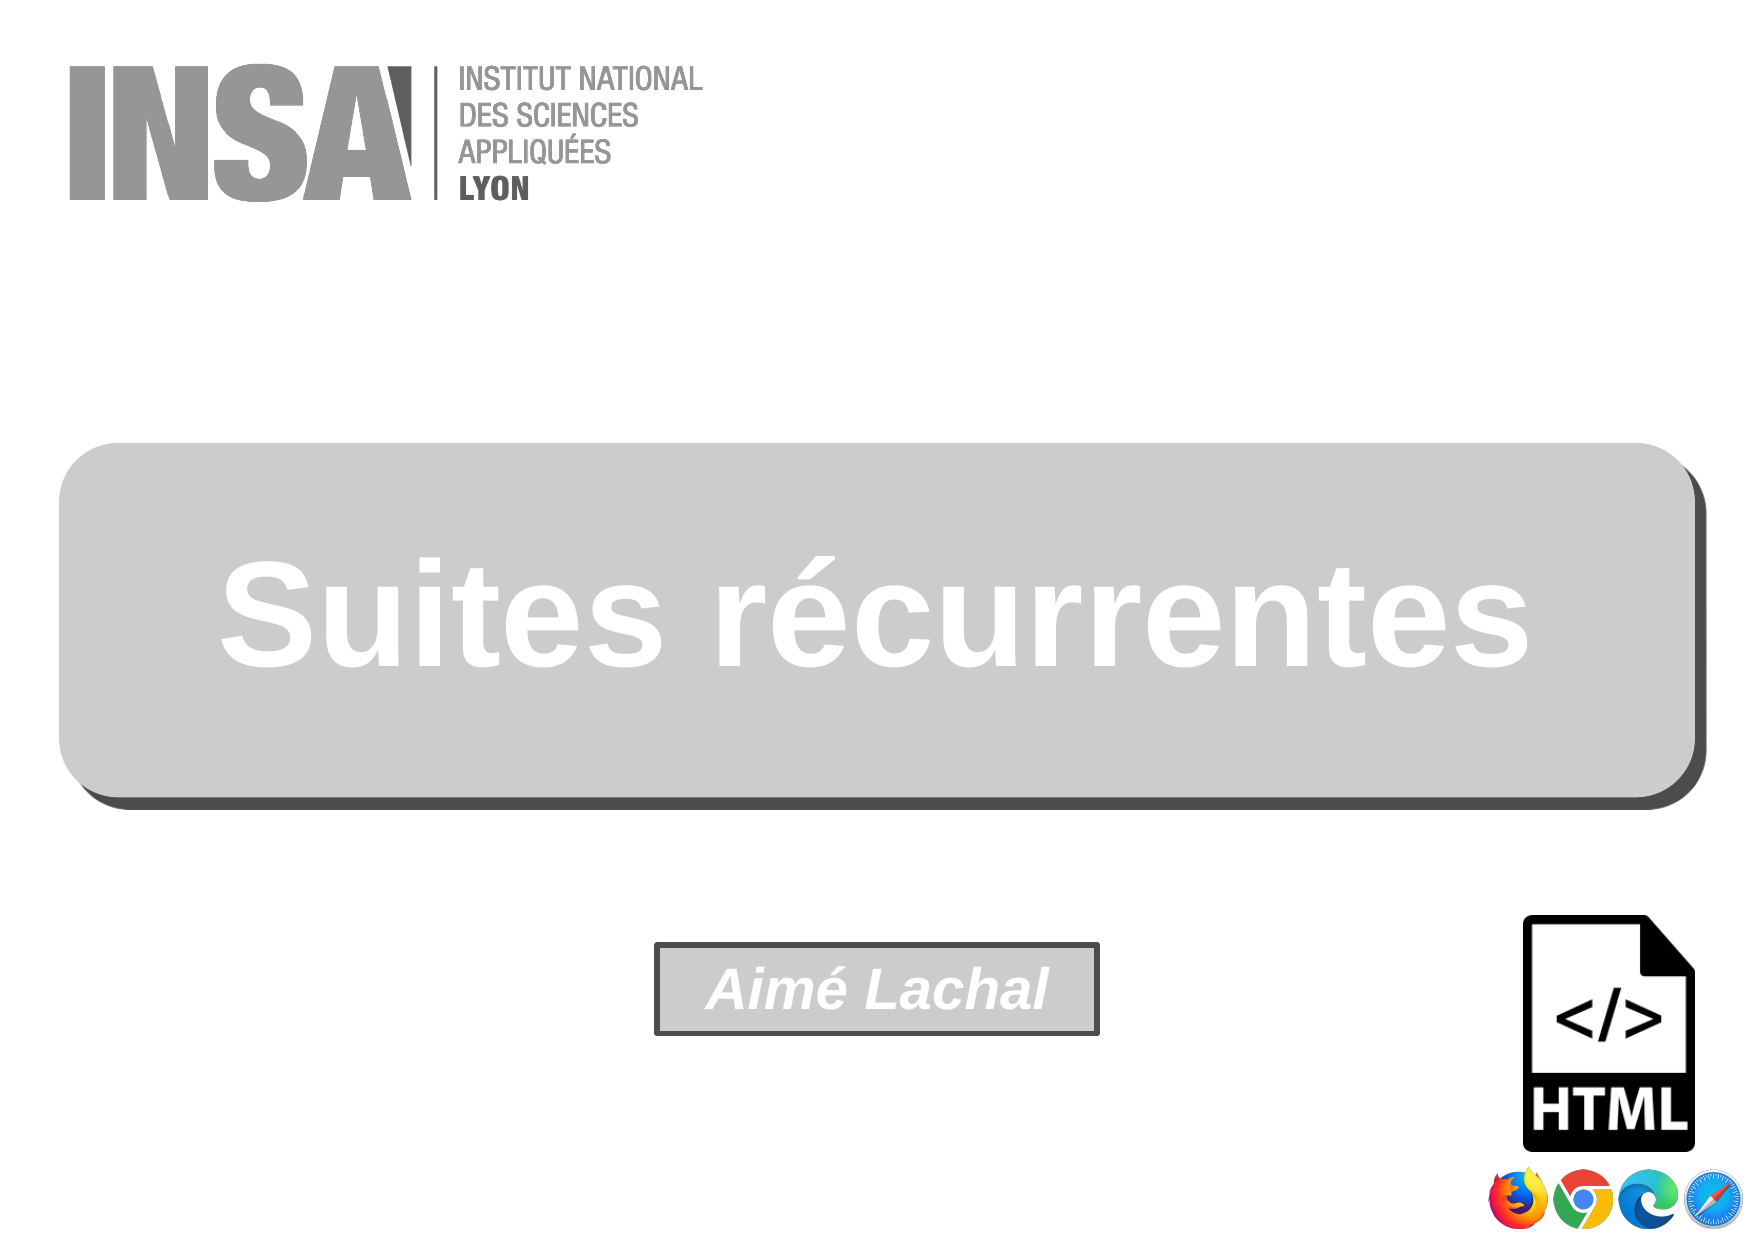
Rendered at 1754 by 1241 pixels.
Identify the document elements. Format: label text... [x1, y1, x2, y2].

title Aimé Lachal [657, 944, 1098, 1034]
picture [1618, 1169, 1678, 1229]
picture [59, 58, 713, 207]
picture [1683, 1169, 1743, 1229]
picture [1523, 915, 1695, 1152]
text_box Suites récurrentes [59, 442, 1695, 798]
picture [1488, 1166, 1548, 1229]
picture [1553, 1169, 1613, 1229]
